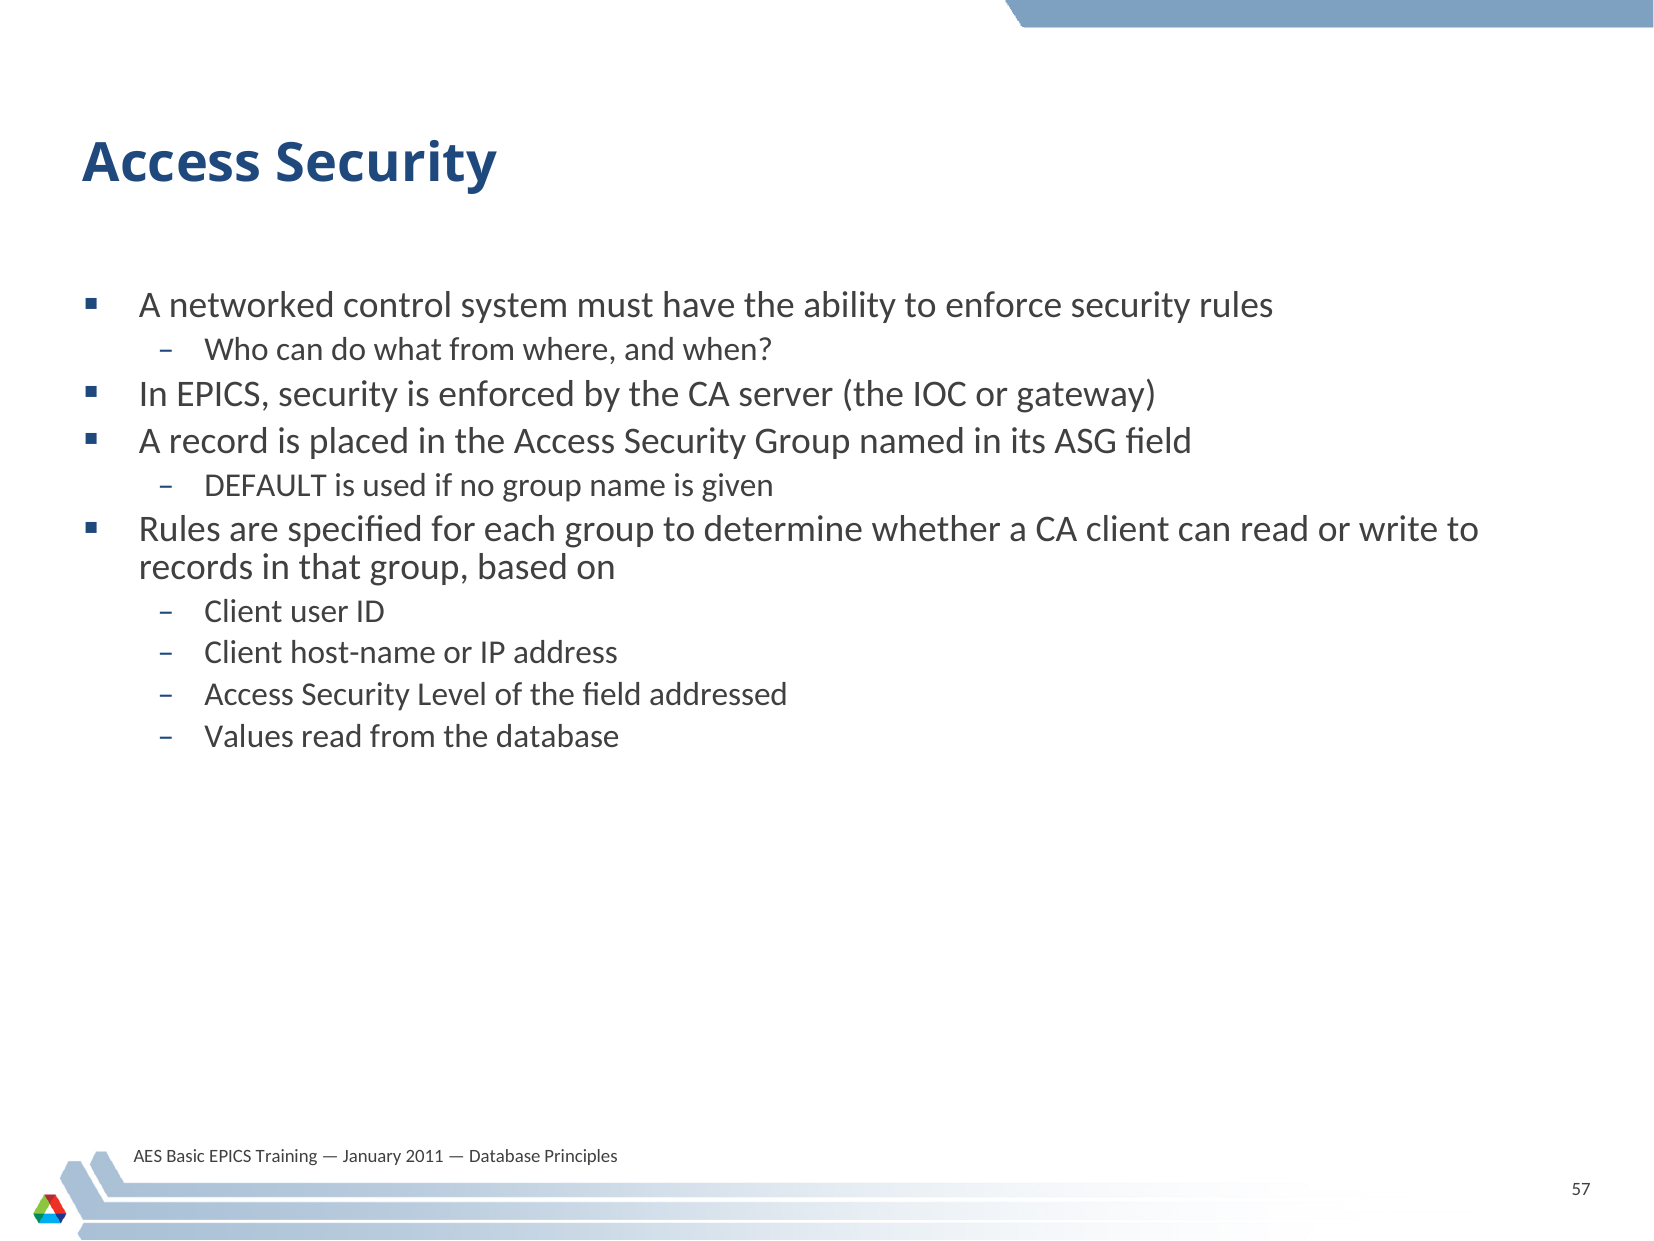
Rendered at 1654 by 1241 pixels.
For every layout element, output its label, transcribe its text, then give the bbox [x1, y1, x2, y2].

picture [0, 0, 1654, 29]
title Access Security [82, 128, 1571, 192]
list A networked control system must have the ability to enforce security rules Who can do what from where, and when? In EPICS, security is enforced by the CA server (the IOC or gateway) A record is placed in the Access Security Group named in its ASG field DEFAULT is used if no group name is given Rules are specified for each group to determine whether a CA client can read or write to records in that group, based on Client user ID Client host-name or IP address Access Security Level of the field addressed Values read from the database [82, 289, 1571, 816]
picture [0, 1143, 1654, 1240]
